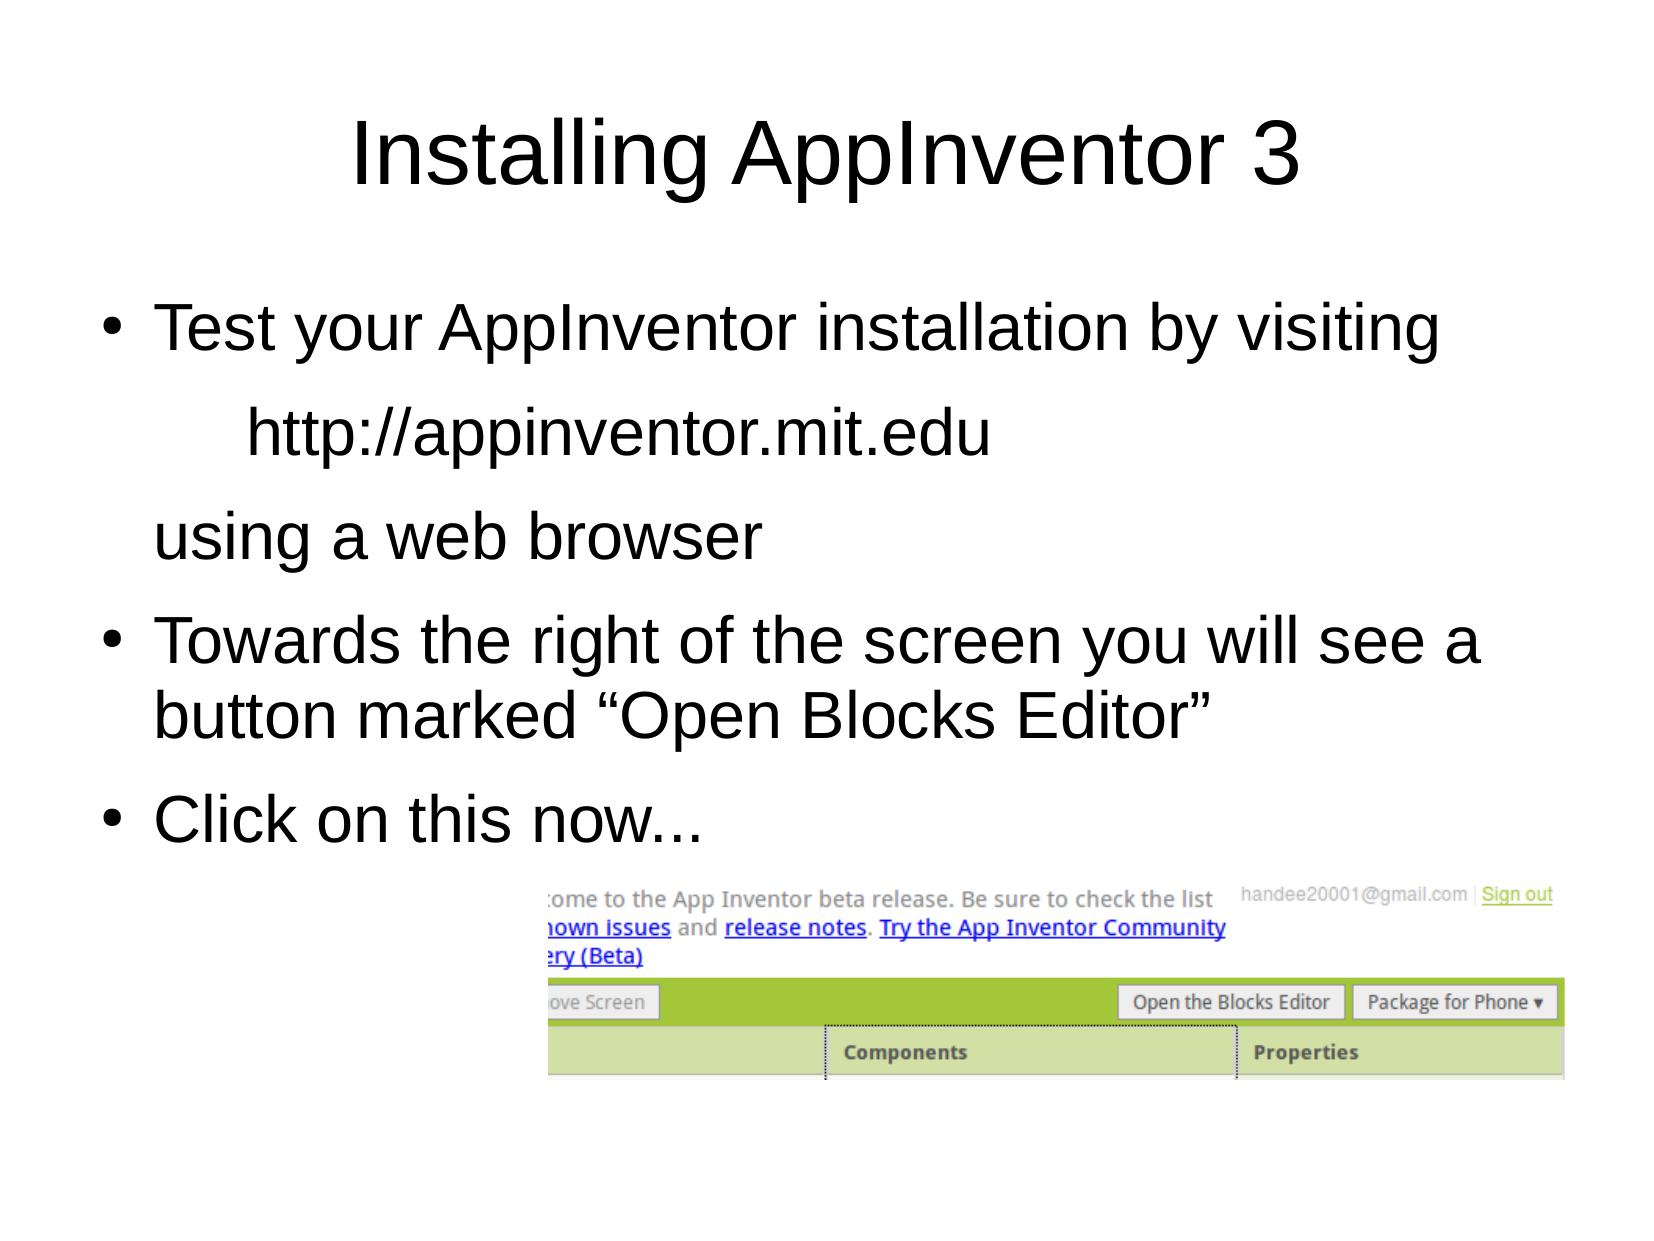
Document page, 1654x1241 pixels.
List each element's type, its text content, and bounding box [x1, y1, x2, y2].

picture [548, 876, 1576, 1081]
title Installing AppInventor 3 [82, 49, 1571, 257]
list Test your AppInventor installation by visiting http://appinventor.mit.edu using a web browser Towards the right of the screen you will see a button marked “Open Blocks Editor” Click on this now... [82, 290, 1538, 1171]
